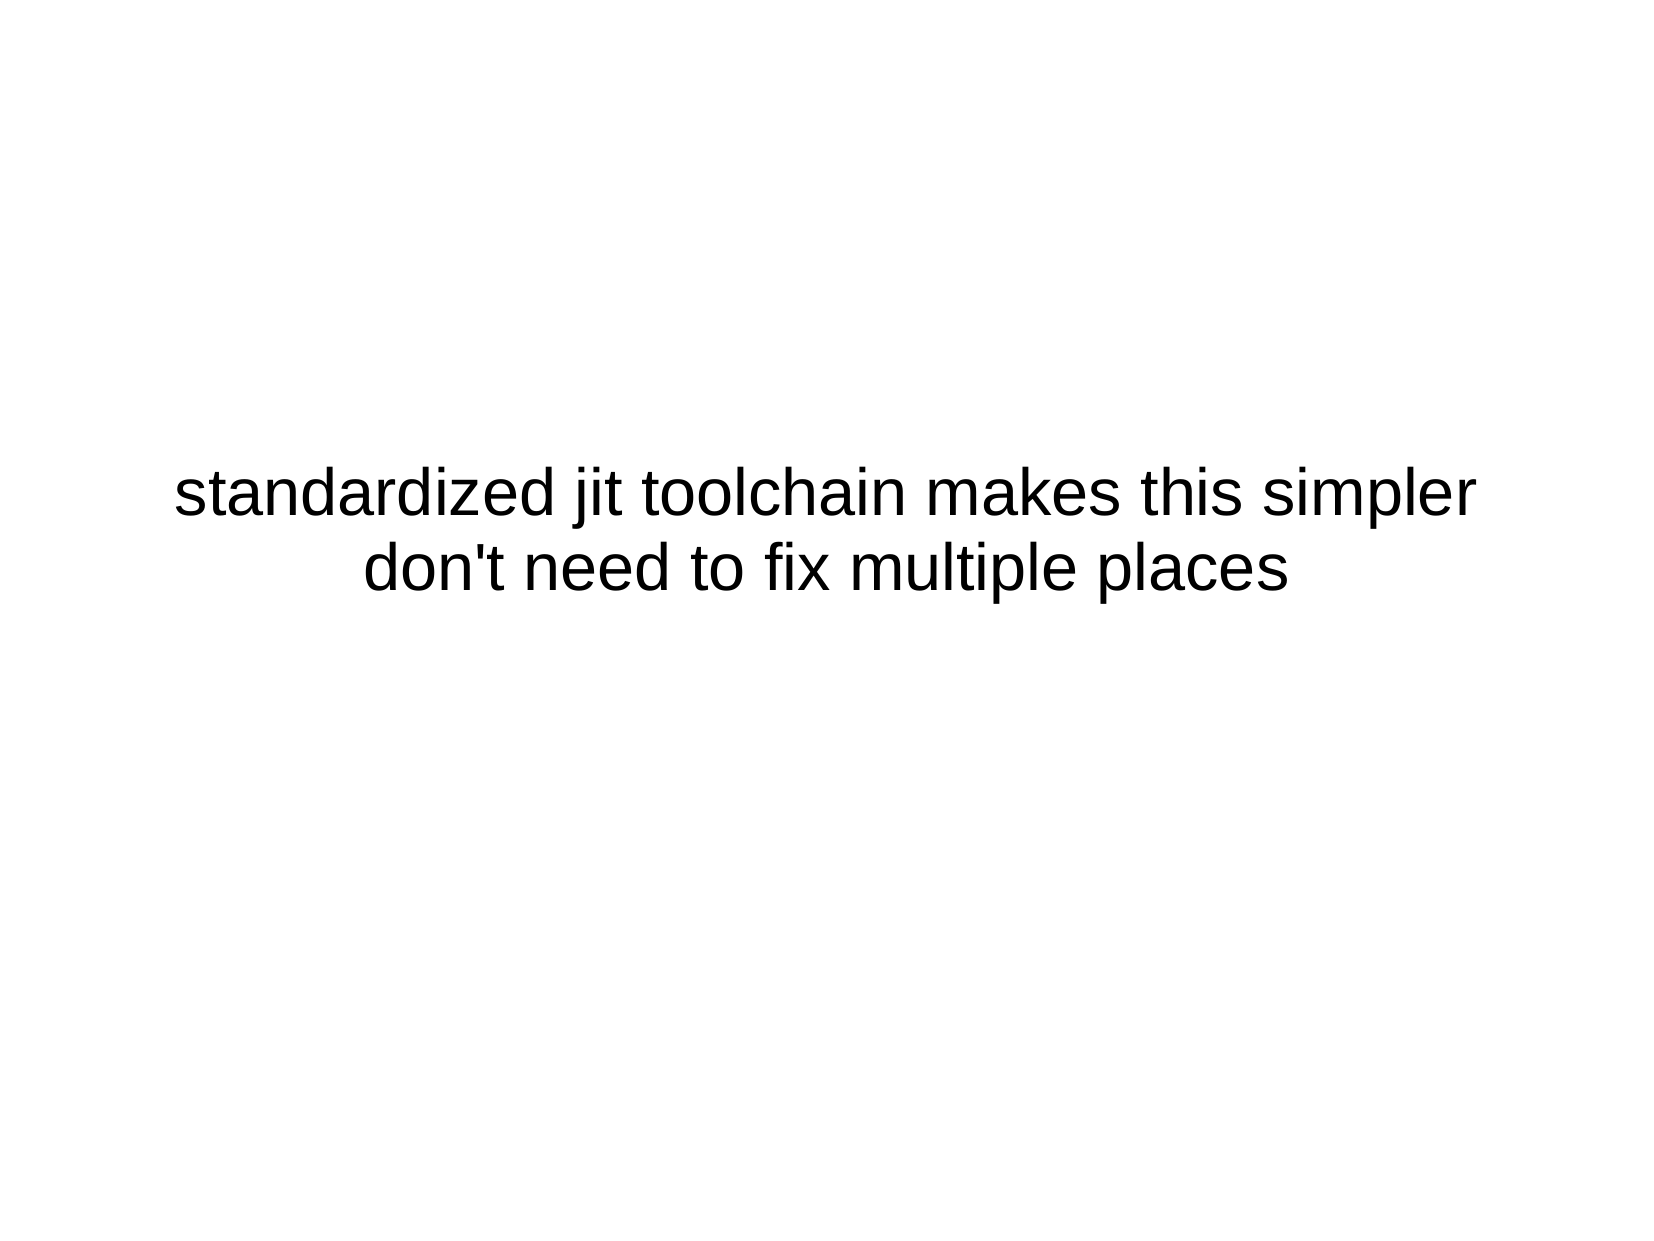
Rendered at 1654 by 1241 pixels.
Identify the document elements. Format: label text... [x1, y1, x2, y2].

subtitle standardized jit toolchain makes this simpler don't need to fix multiple places [82, 49, 1571, 1010]
